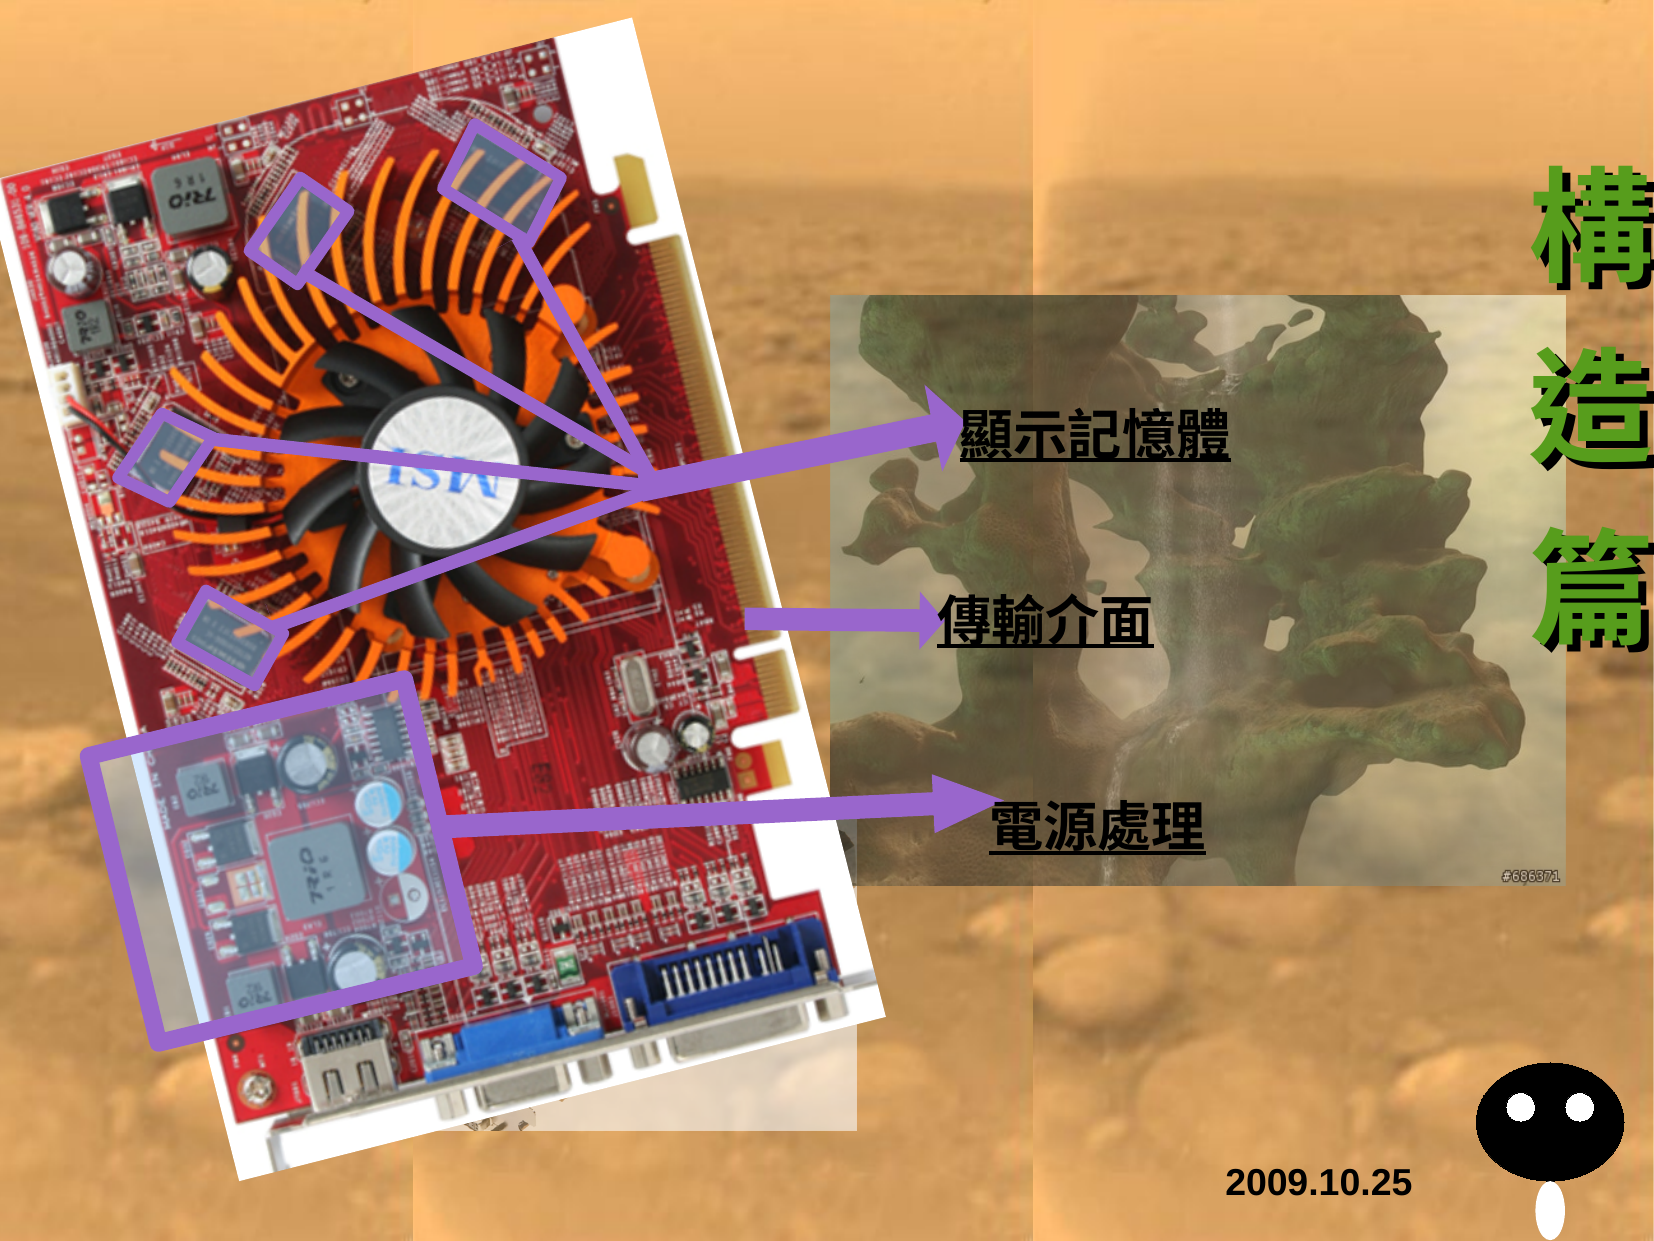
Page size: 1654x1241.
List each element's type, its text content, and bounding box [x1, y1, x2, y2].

text_box [744, 591, 922, 650]
text_box [118, 124, 946, 686]
picture [0, 0, 1654, 1241]
text_box [88, 679, 974, 1043]
text_box 電源處理 [974, 776, 1224, 857]
text_box 傳輸介面 [922, 569, 1172, 650]
text_box 顯示記憶體 [944, 383, 1249, 464]
title 構造篇 [1505, 0, 1654, 975]
